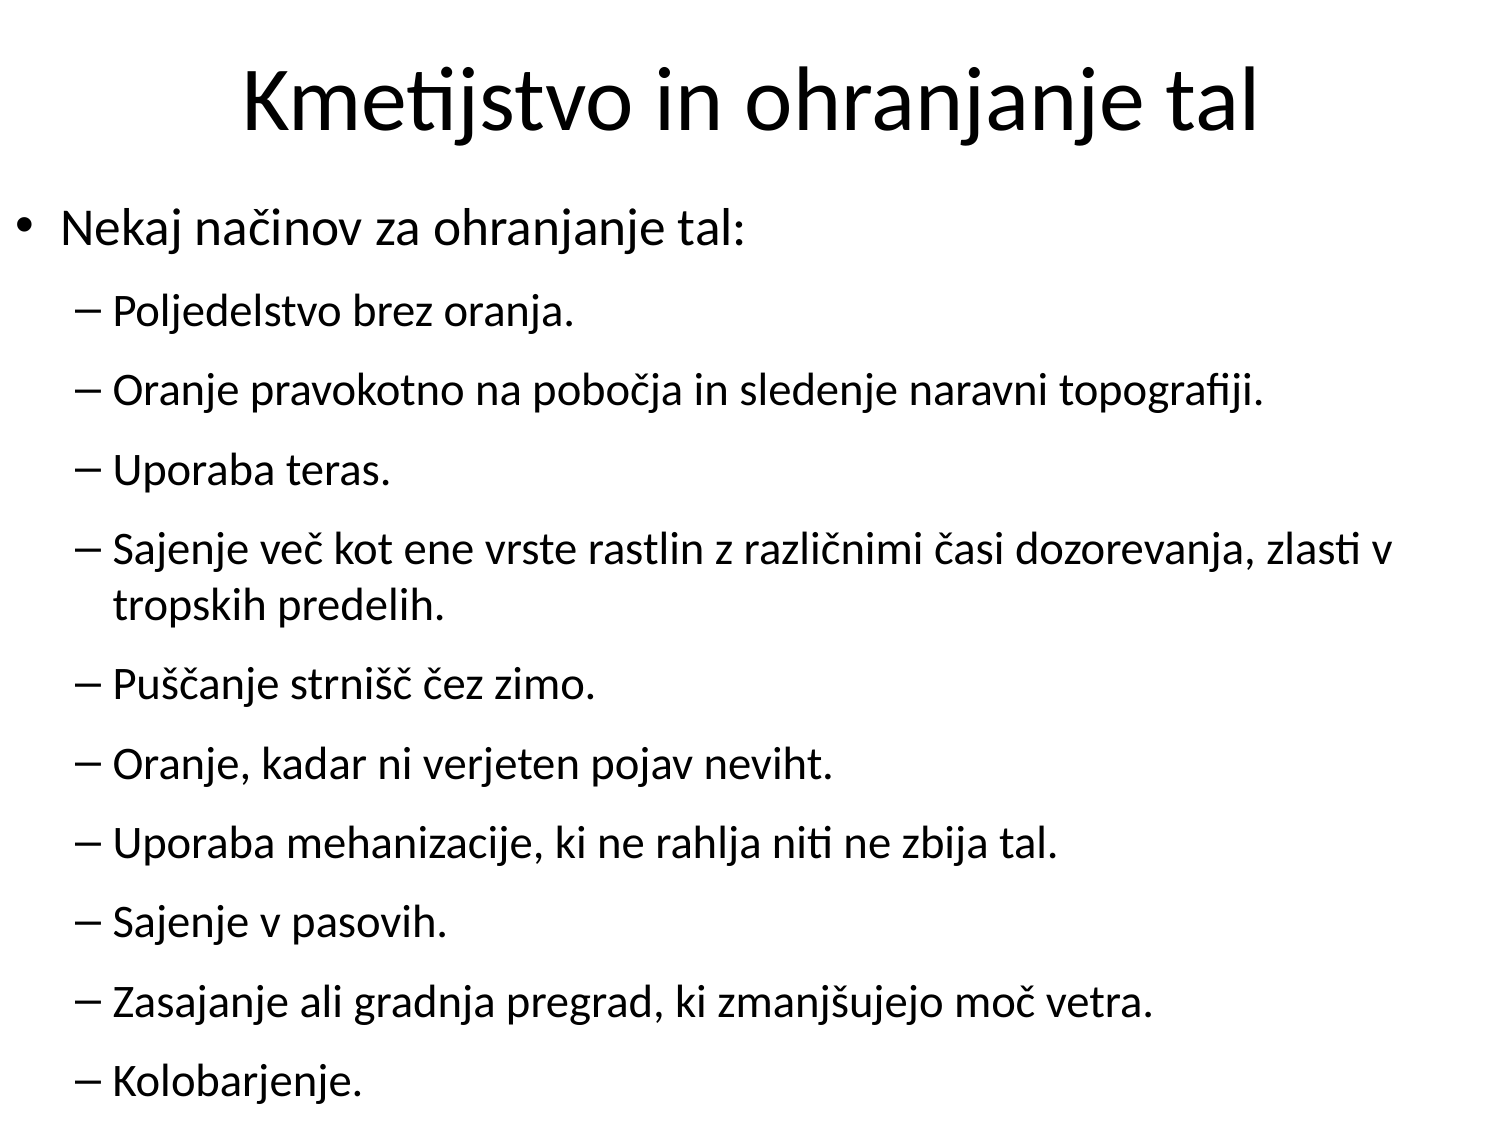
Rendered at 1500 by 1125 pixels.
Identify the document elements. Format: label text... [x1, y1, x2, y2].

title Kmetijstvo in ohranjanje tal [76, 0, 1427, 184]
list Nekaj načinov za ohranjanje tal: Poljedelstvo brez oranja. Oranje pravokotno na pobočja in sledenje naravni topografiji. Uporaba teras. Sajenje več kot ene vrste rastlin z različnimi časi dozorevanja, zlasti v tropskih predelih. Puščanje strnišč čez zimo. Oranje, kadar ni verjeten pojav neviht. Uporaba mehanizacije, ki ne rahlja niti ne zbija tal. Sajenje v pasovih. Zasajanje ali gradnja pregrad, ki zmanjšujejo moč vetra. Kolobarjenje. [0, 184, 1500, 1125]
